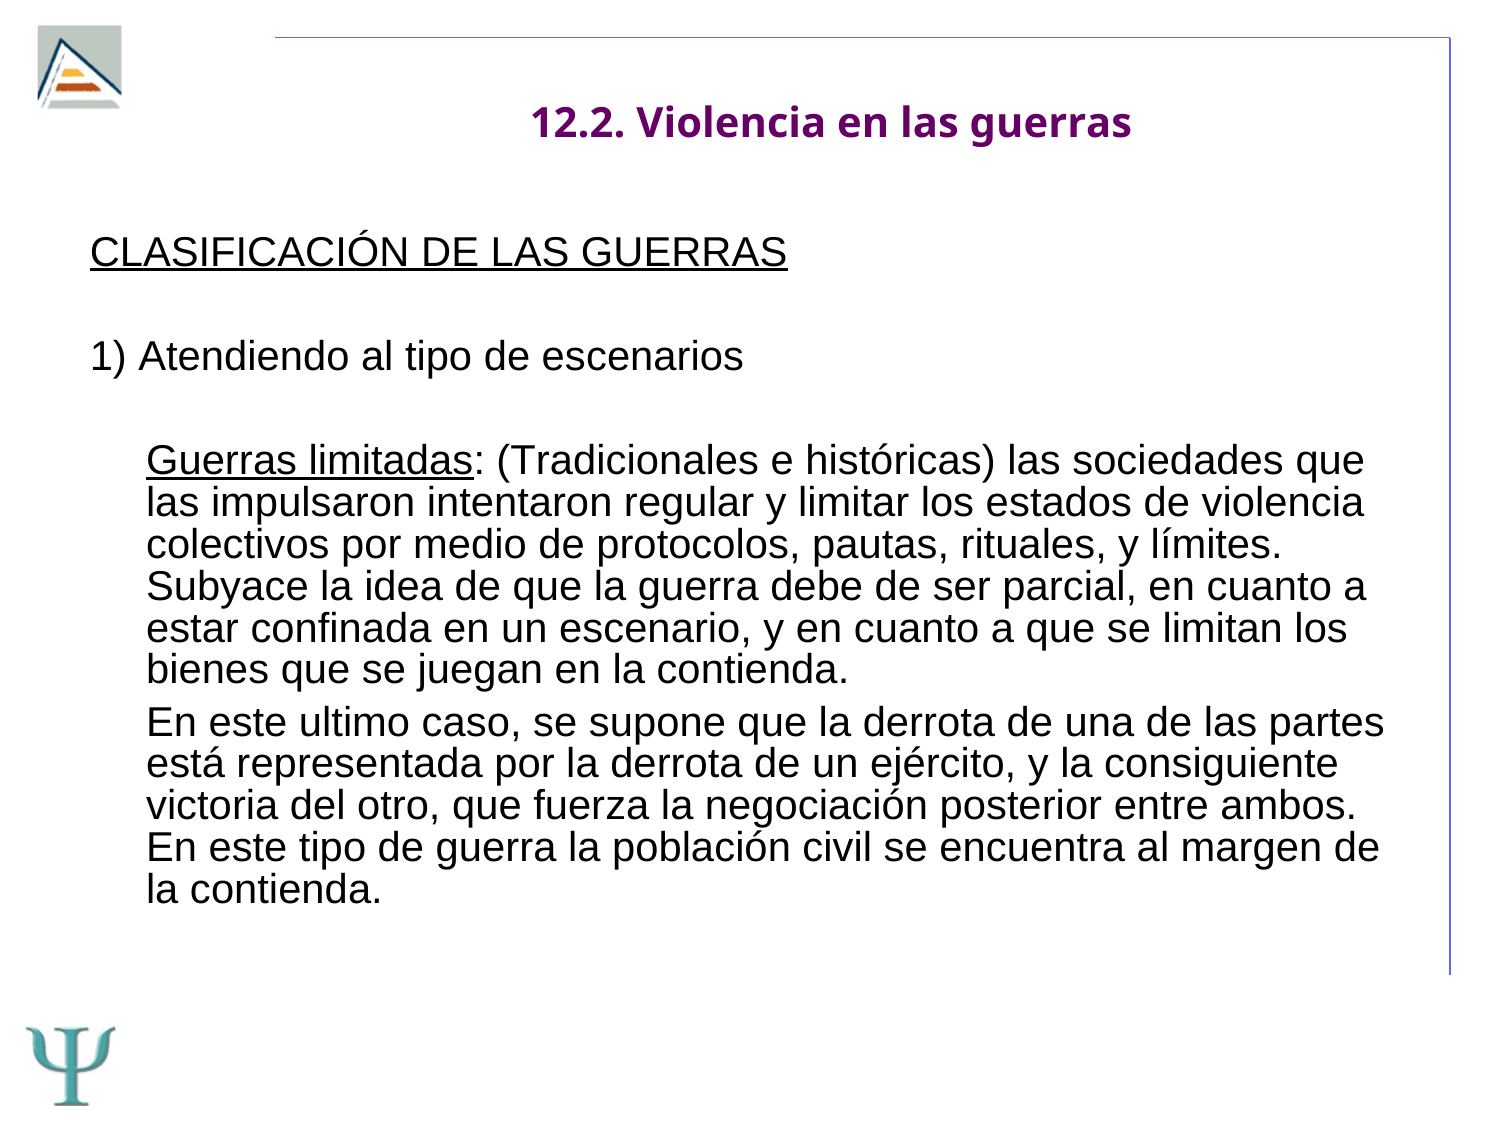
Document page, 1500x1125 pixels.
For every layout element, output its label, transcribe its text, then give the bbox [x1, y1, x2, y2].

picture [24, 1024, 75, 1106]
list CLASIFICACIÓN DE LAS GUERRAS 1) Atendiendo al tipo de escenarios Guerras limitadas: (Tradicionales e históricas) las sociedades que las impulsaron intentaron regular y limitar los estados de violencia colectivos por medio de protocolos, pautas, rituales, y límites. Subyace la idea de que la guerra debe de ser parcial, en cuanto a estar confinada en un escenario, y en cuanto a que se limitan los bienes que se juegan en la contienda. En este ultimo caso, se supone que la derrota de una de las partes está representada por la derrota de un ejército, y la consiguiente victoria del otro, que fuerza la negociación posterior entre ambos. En este tipo de guerra la población civil se encuentra al margen de la contienda. [75, 224, 1426, 1125]
picture [37, 24, 122, 109]
title 12.2. Violencia en las guerras [262, 74, 1401, 168]
